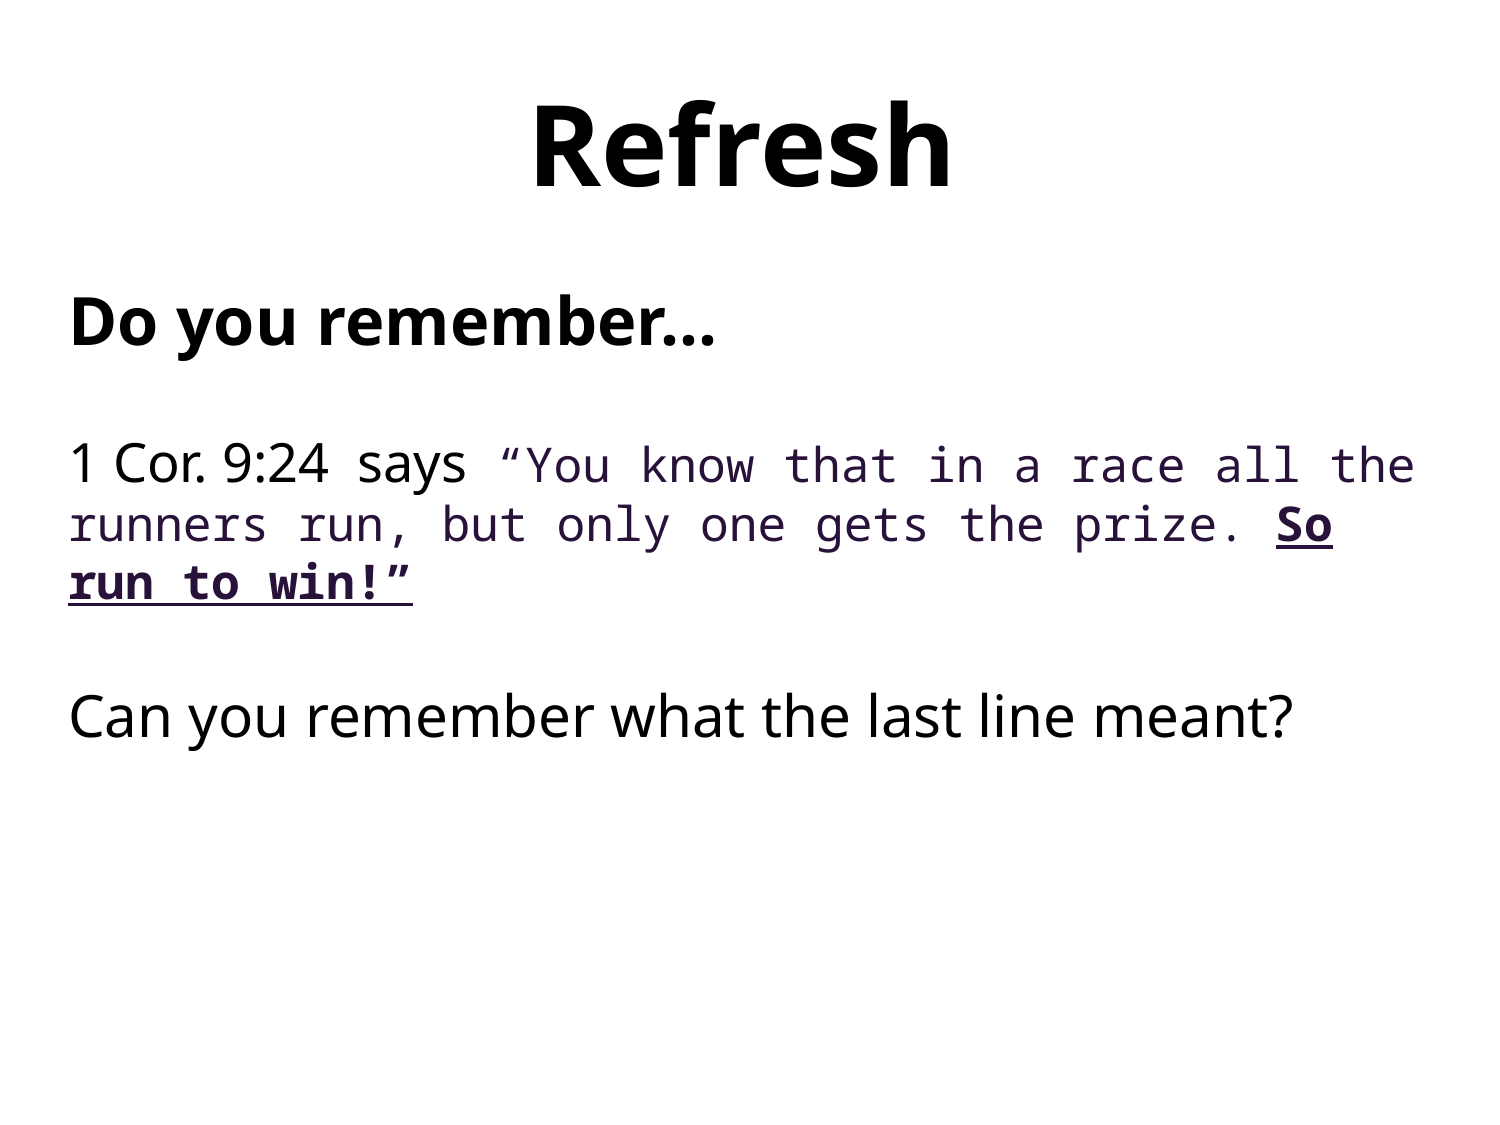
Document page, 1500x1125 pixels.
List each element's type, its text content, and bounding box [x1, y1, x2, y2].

text_box Refresh Do you remember… 1 Cor. 9:24 says “You know that in a race all the runners run, but only one gets the prize. So run to win!” Can you remember what the last line meant? [53, 66, 1447, 976]
